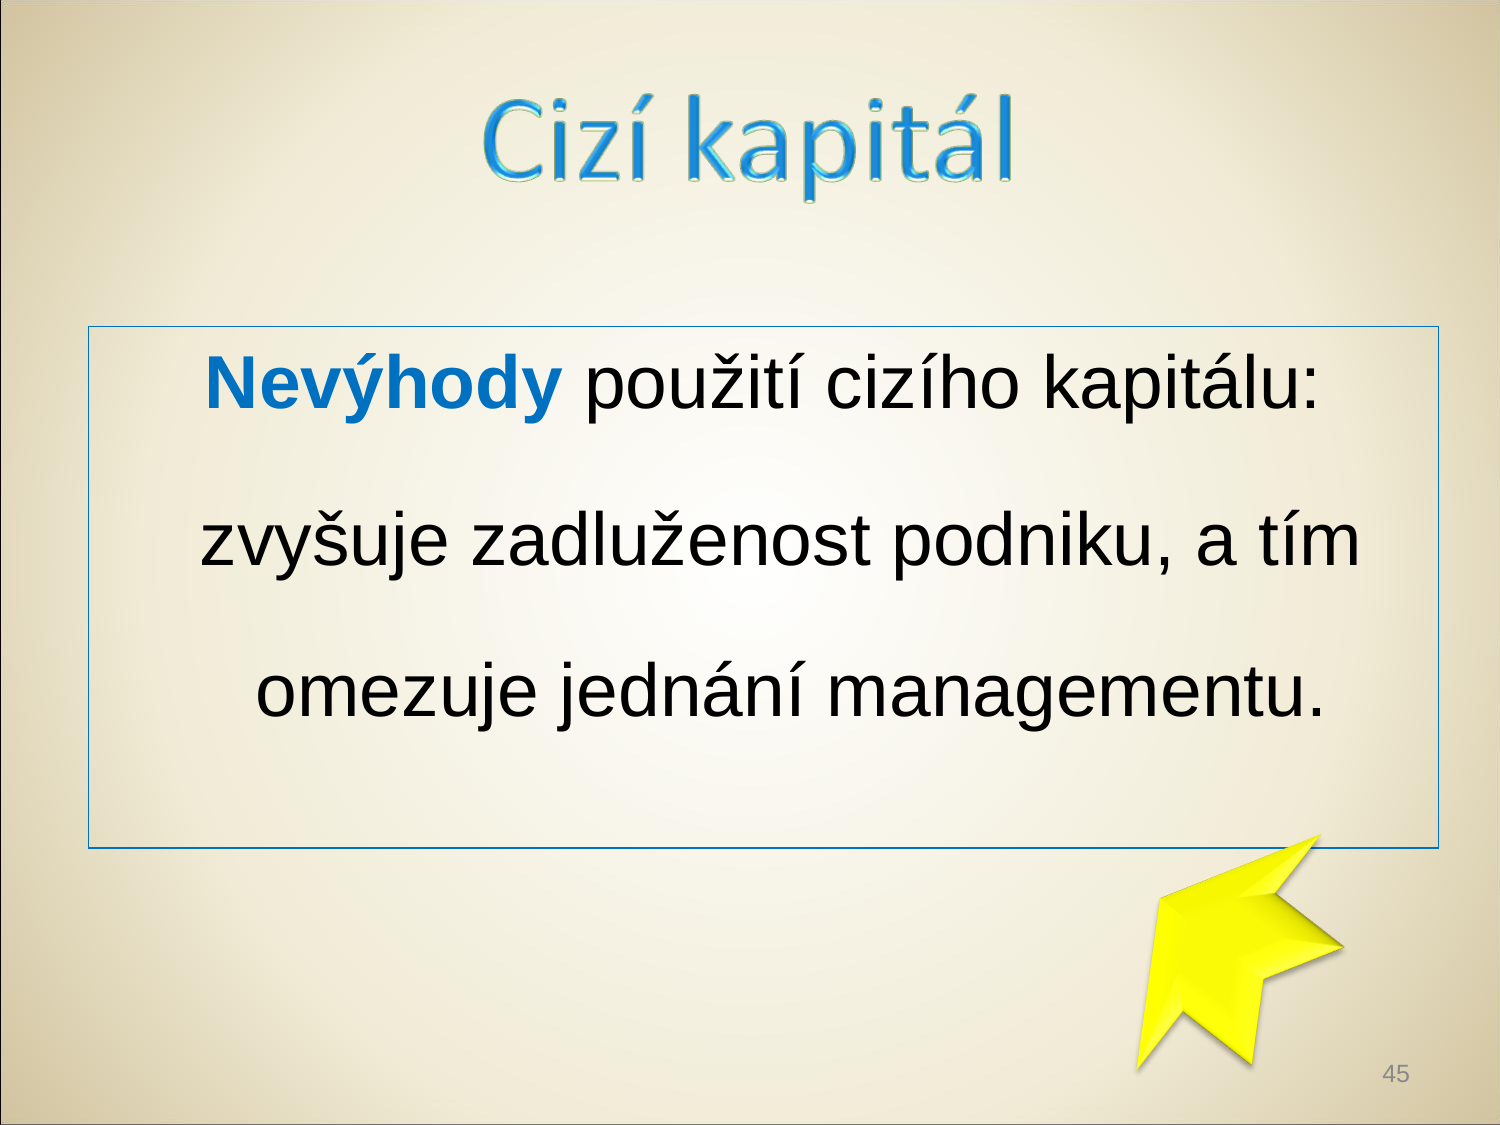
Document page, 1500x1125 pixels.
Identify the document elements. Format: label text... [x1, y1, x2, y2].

text_box <číslo> [1074, 1042, 1426, 1103]
list Nevýhody použití cizího kapitálu: zvyšuje zadluženost podniku, a tím omezuje jednání managementu. [88, 326, 1439, 848]
picture [0, 0, 1500, 1125]
text_box [401, 23, 1097, 223]
